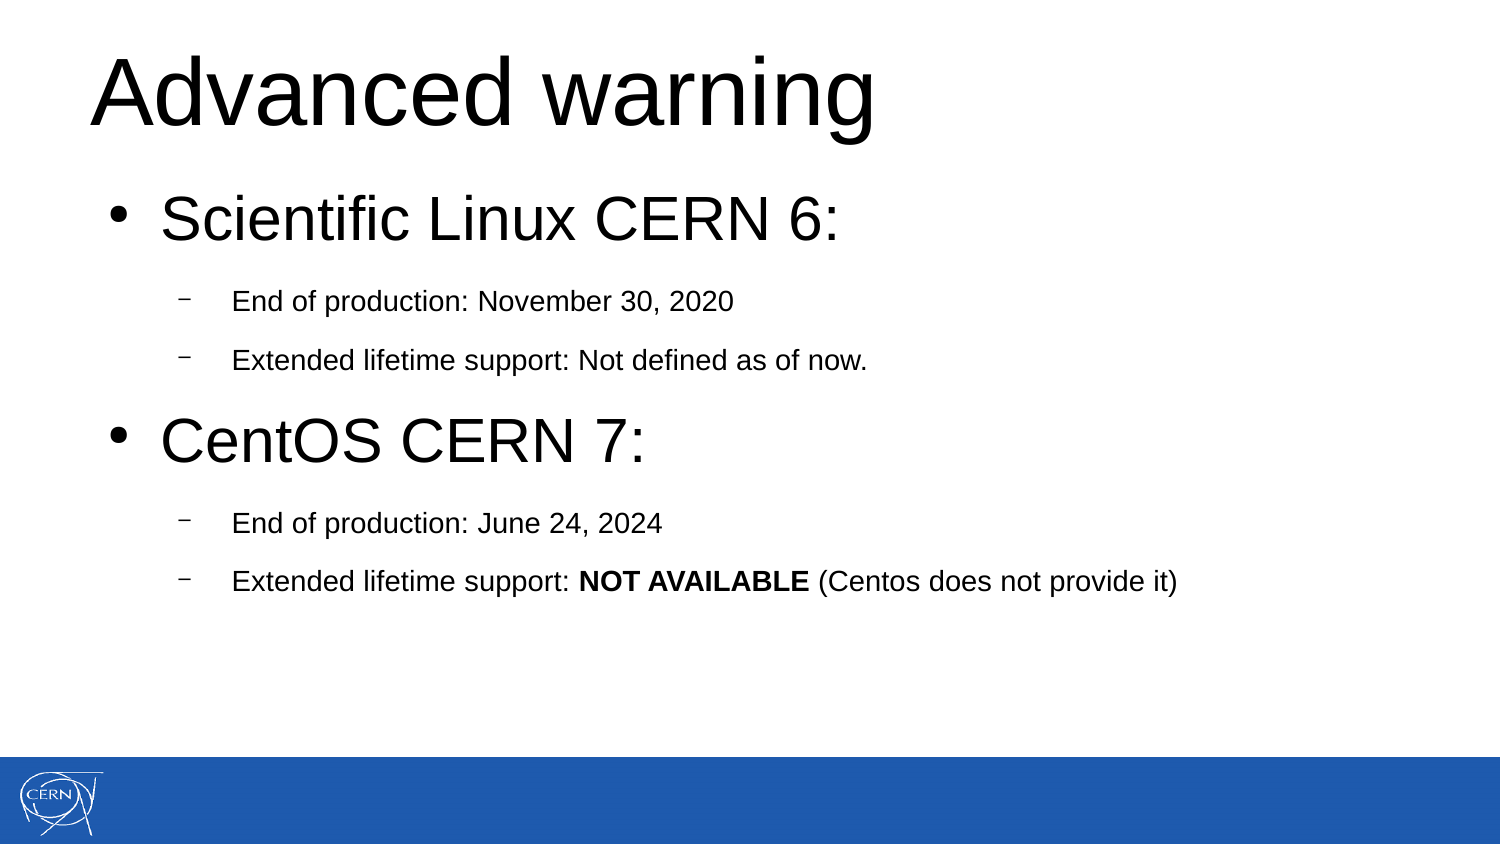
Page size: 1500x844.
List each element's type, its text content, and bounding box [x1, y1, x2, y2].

title Advanced warning [75, 28, 1425, 145]
picture [0, 757, 1500, 844]
list Scientific Linux CERN 6: End of production: November 30, 2020 Extended lifetime support: Not defined as of now. CentOS CERN 7: End of production: June 24, 2024 Extended lifetime support: NOT AVAILABLE (Centos does not provide it) [75, 163, 1425, 738]
